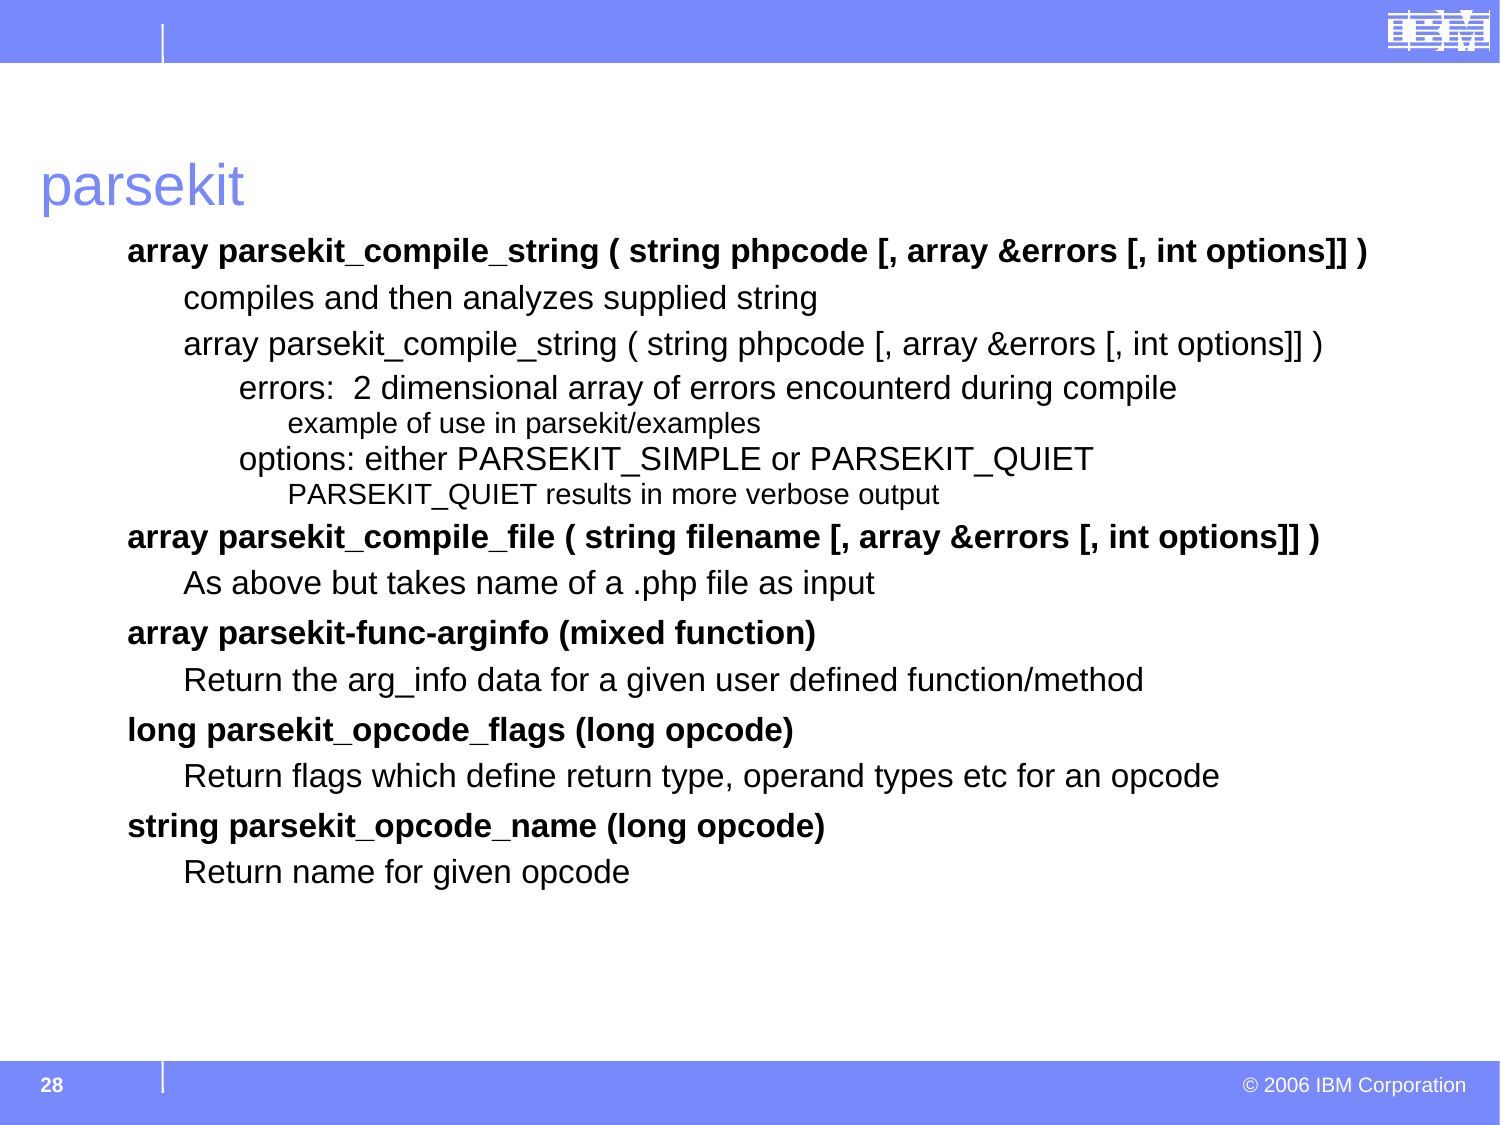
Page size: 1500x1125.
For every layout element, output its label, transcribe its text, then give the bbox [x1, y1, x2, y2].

list array parsekit_compile_string ( string phpcode [, array &errors [, int options]] )‏ compiles and then analyzes supplied string array parsekit_compile_string ( string phpcode [, array &errors [, int options]] )‏ errors: 2 dimensional array of errors encounterd during compile example of use in parsekit/examples options: either PARSEKIT_SIMPLE or PARSEKIT_QUIET PARSEKIT_QUIET results in more verbose output array parsekit_compile_file ( string filename [, array &errors [, int options]] )‏ As above but takes name of a .php file as input array parsekit-func-arginfo (mixed function)‏ Return the arg_info data for a given user defined function/method long parsekit_opcode_flags (long opcode)‏ Return flags which define return type, operand types etc for an opcode string parsekit_opcode_name (long opcode)‏ Return name for given opcode [112, 231, 1388, 1125]
title parsekit [25, 123, 1378, 225]
